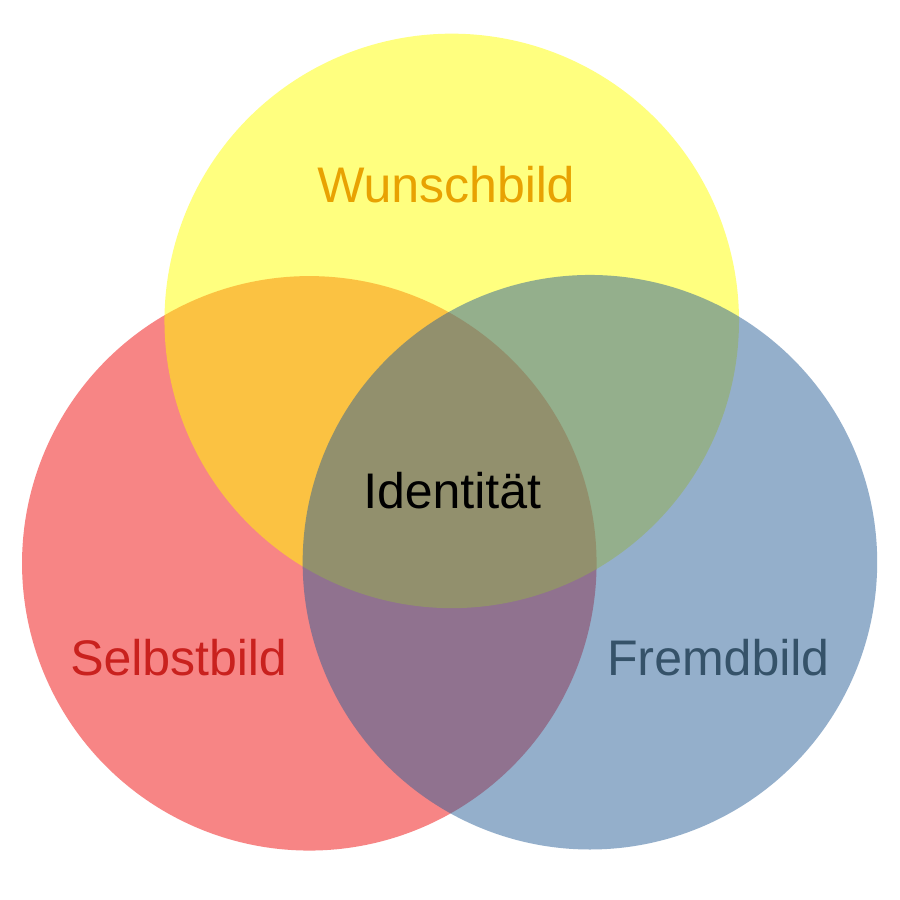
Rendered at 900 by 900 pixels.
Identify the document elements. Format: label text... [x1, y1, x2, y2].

text_box Wunschbild [302, 150, 678, 221]
text_box [22, 33, 878, 851]
text_box Selbstbild [55, 622, 431, 694]
text_box Identität [348, 455, 588, 527]
text_box Fremdbild [592, 622, 900, 693]
